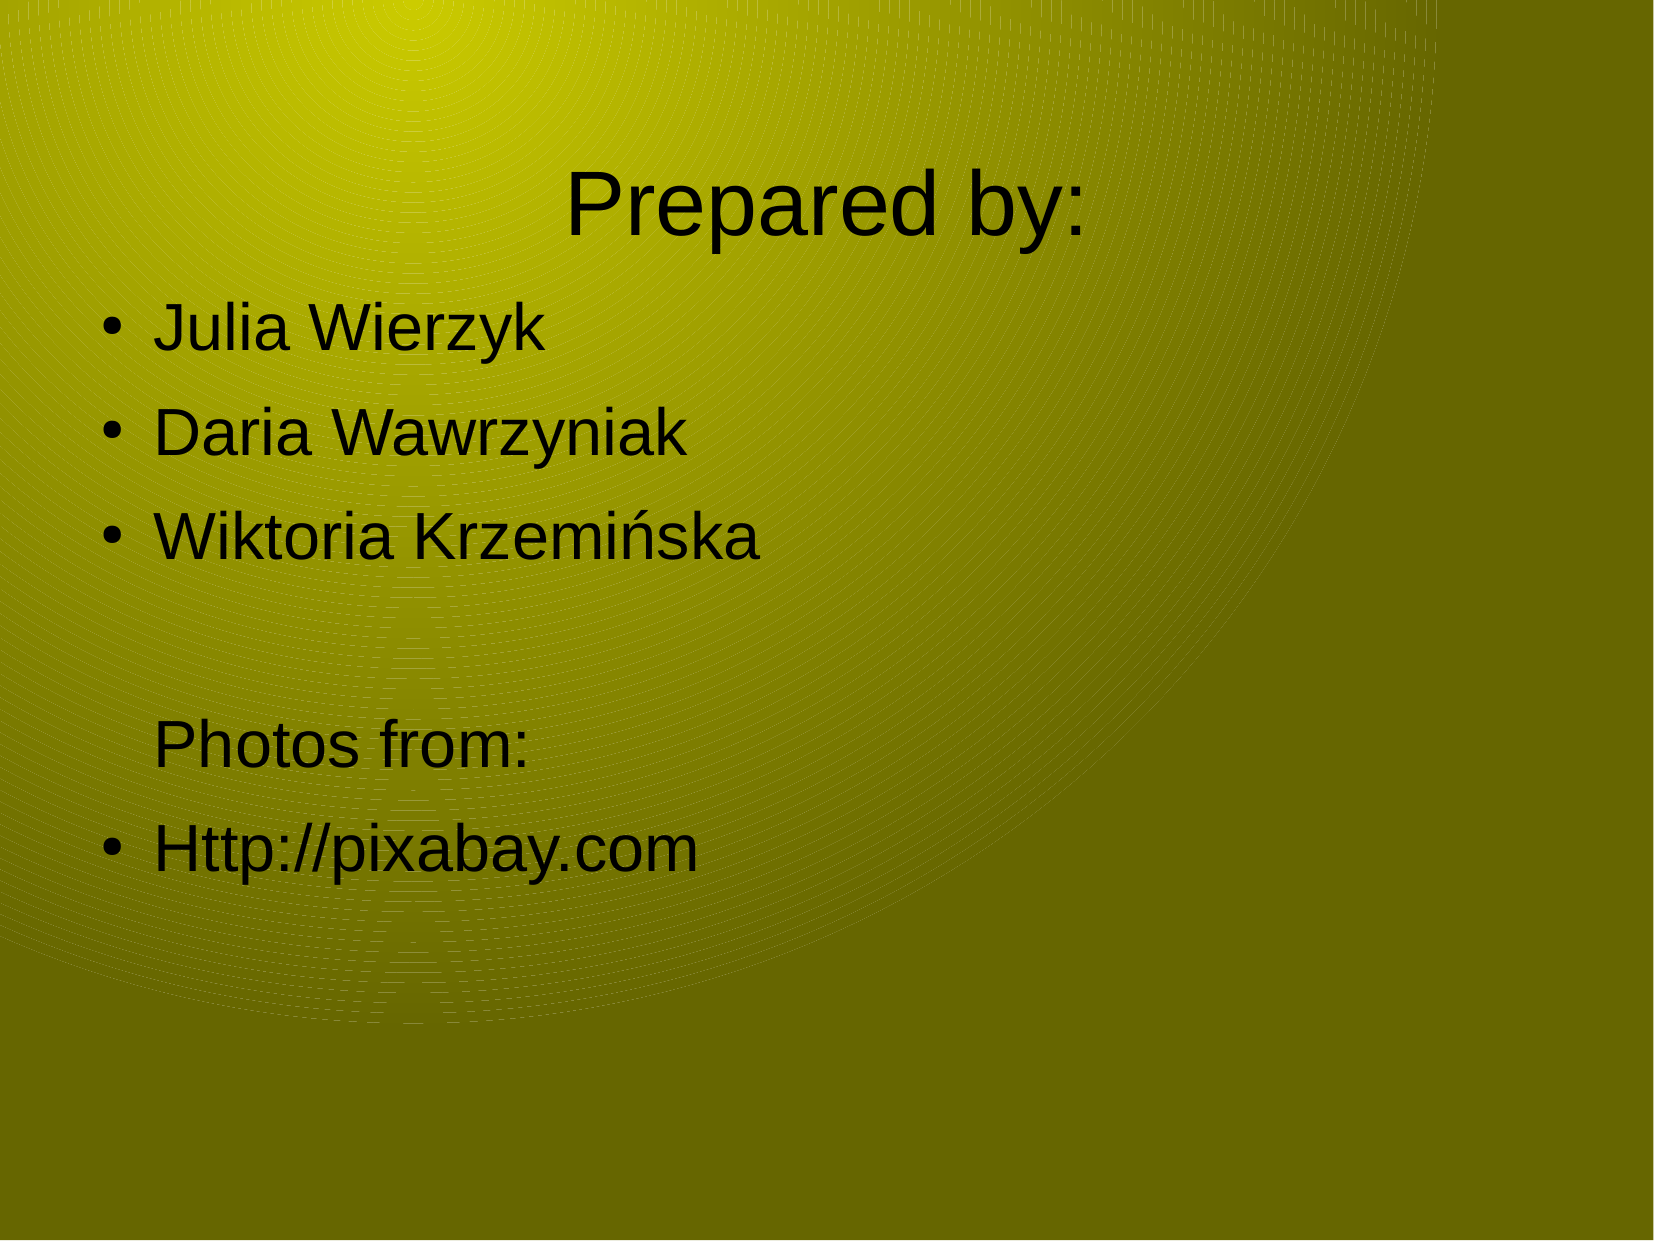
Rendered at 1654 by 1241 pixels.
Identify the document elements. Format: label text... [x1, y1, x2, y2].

list Julia Wierzyk Daria Wawrzyniak Wiktoria Krzemińska Photos from: Http://pixabay.com [82, 290, 1571, 1010]
title Prepared by: [82, 100, 1571, 290]
